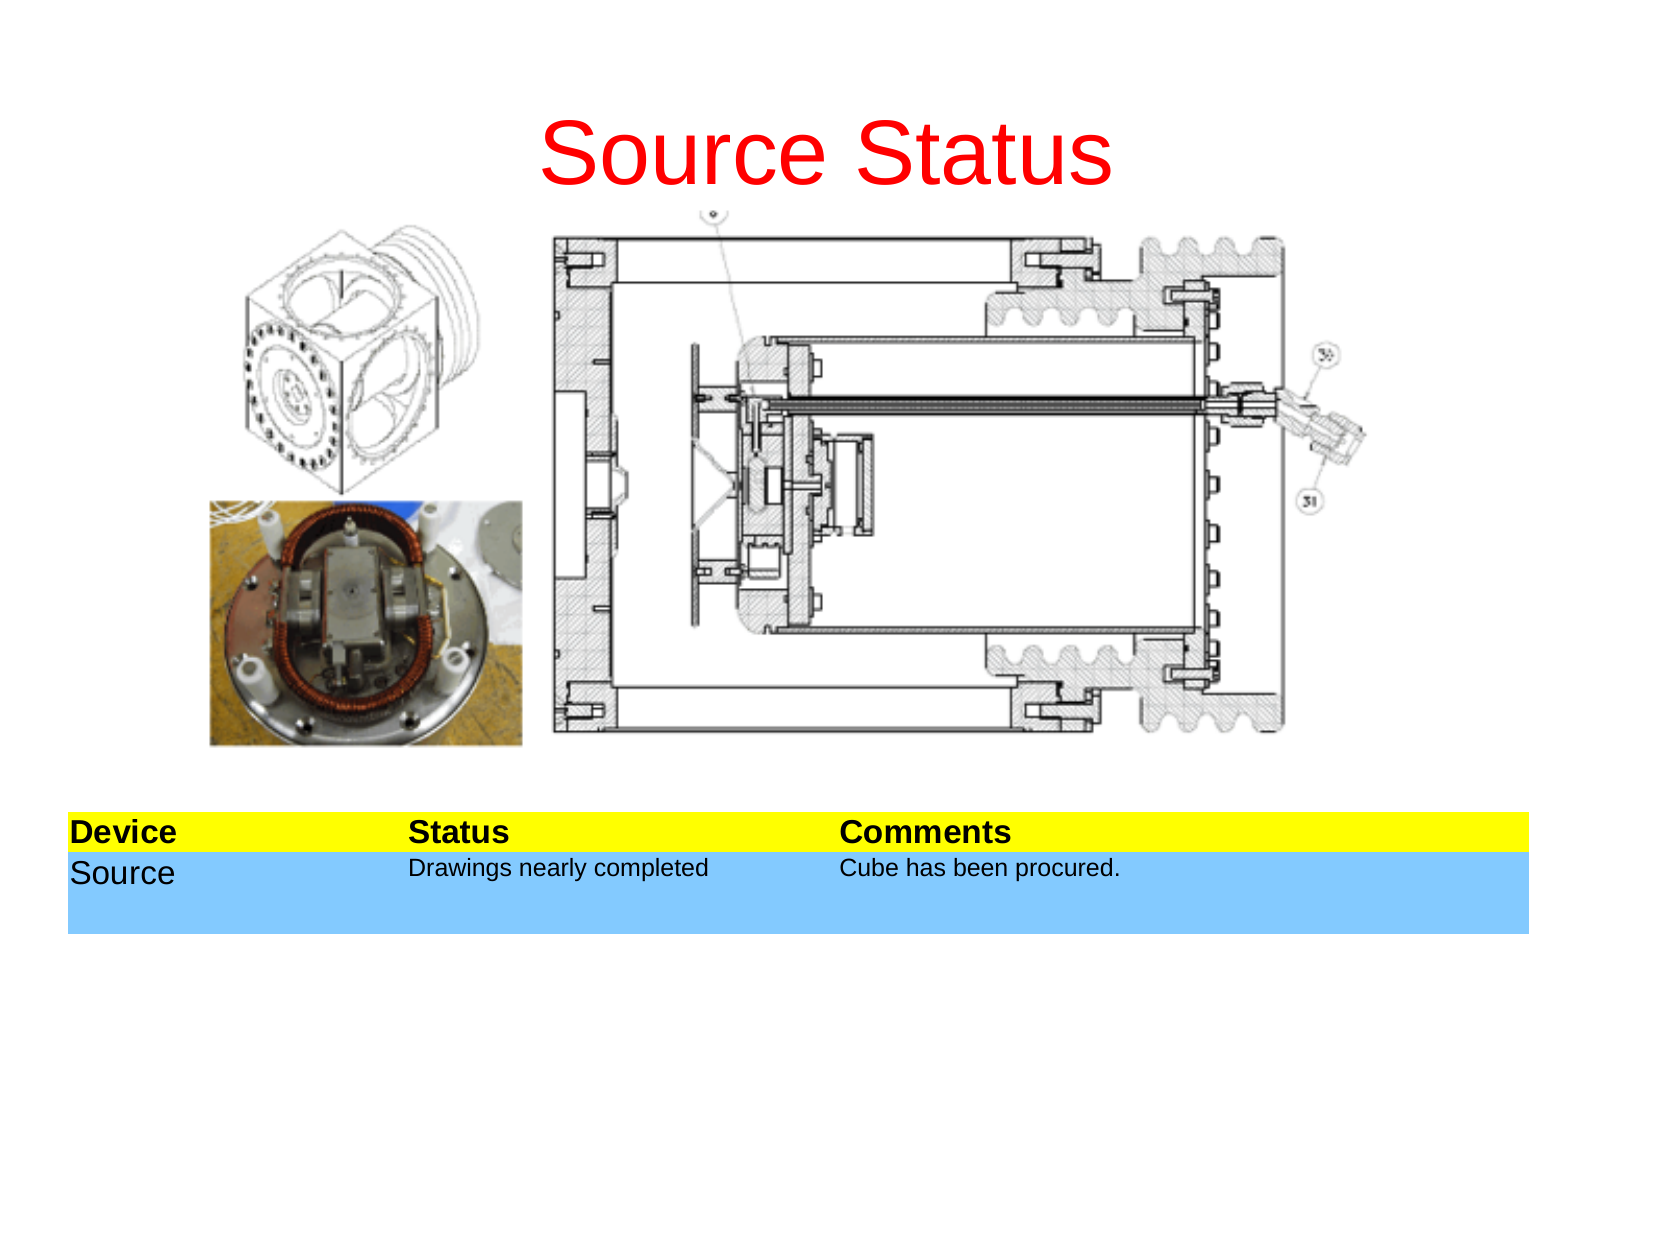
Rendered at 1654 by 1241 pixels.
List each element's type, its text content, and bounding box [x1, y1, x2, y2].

picture [202, 209, 1394, 752]
title Source Status [82, 49, 1571, 257]
chart [67, 812, 1532, 1126]
